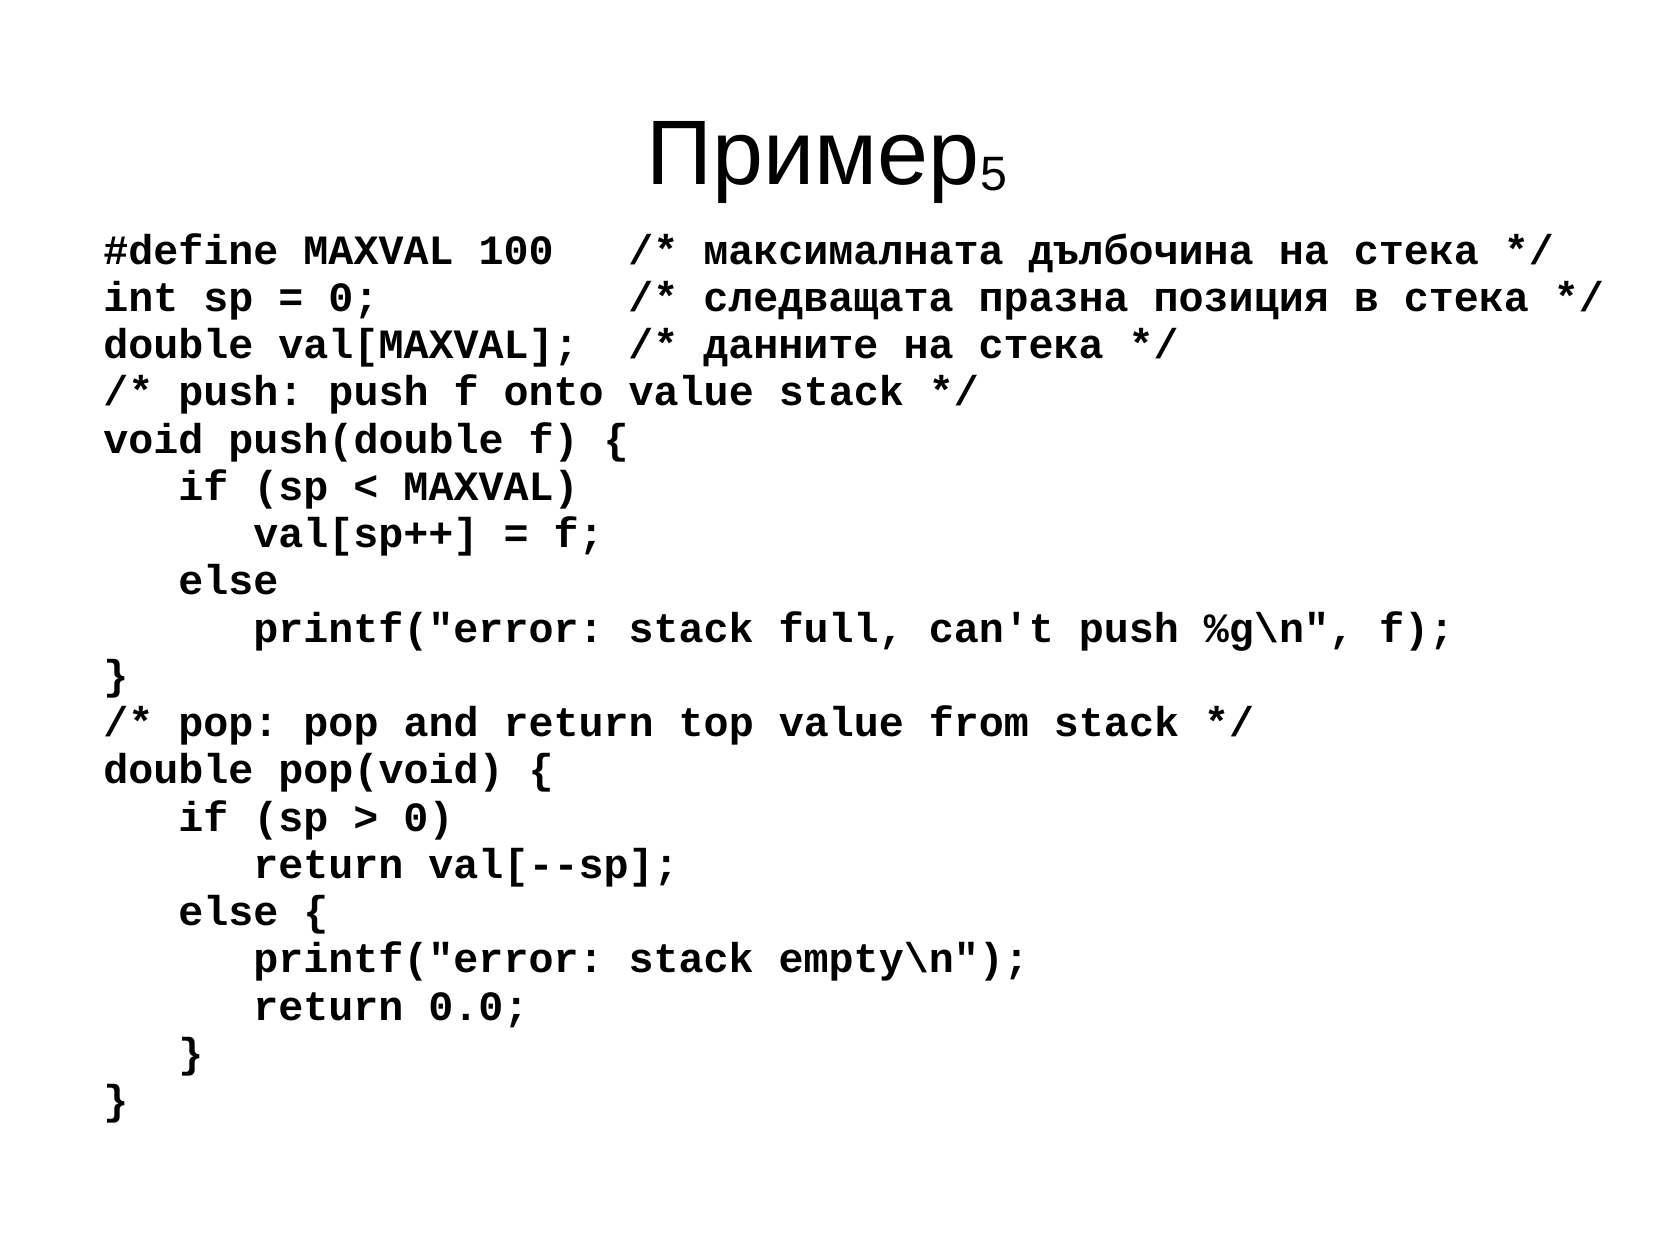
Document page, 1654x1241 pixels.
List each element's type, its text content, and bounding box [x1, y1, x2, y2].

title Пример5 [82, 49, 1571, 257]
text_box #define MAXVAL 100 /* максималната дълбочина на стека */ int sp = 0; /* следващата празна позиция в стека */ double val[MAXVAL]; /* данните на стека */ /* push: push f onto value stack */ void push(double f) { if (sp < MAXVAL) val[sp++] = f; else printf("error: stack full, can't push %g\n", f); } /* pop: pop and return top value from stack */ double pop(void) { if (sp > 0) return val[--sp]; else { printf("error: stack empty\n"); return 0.0; } } [88, 222, 1625, 1145]
